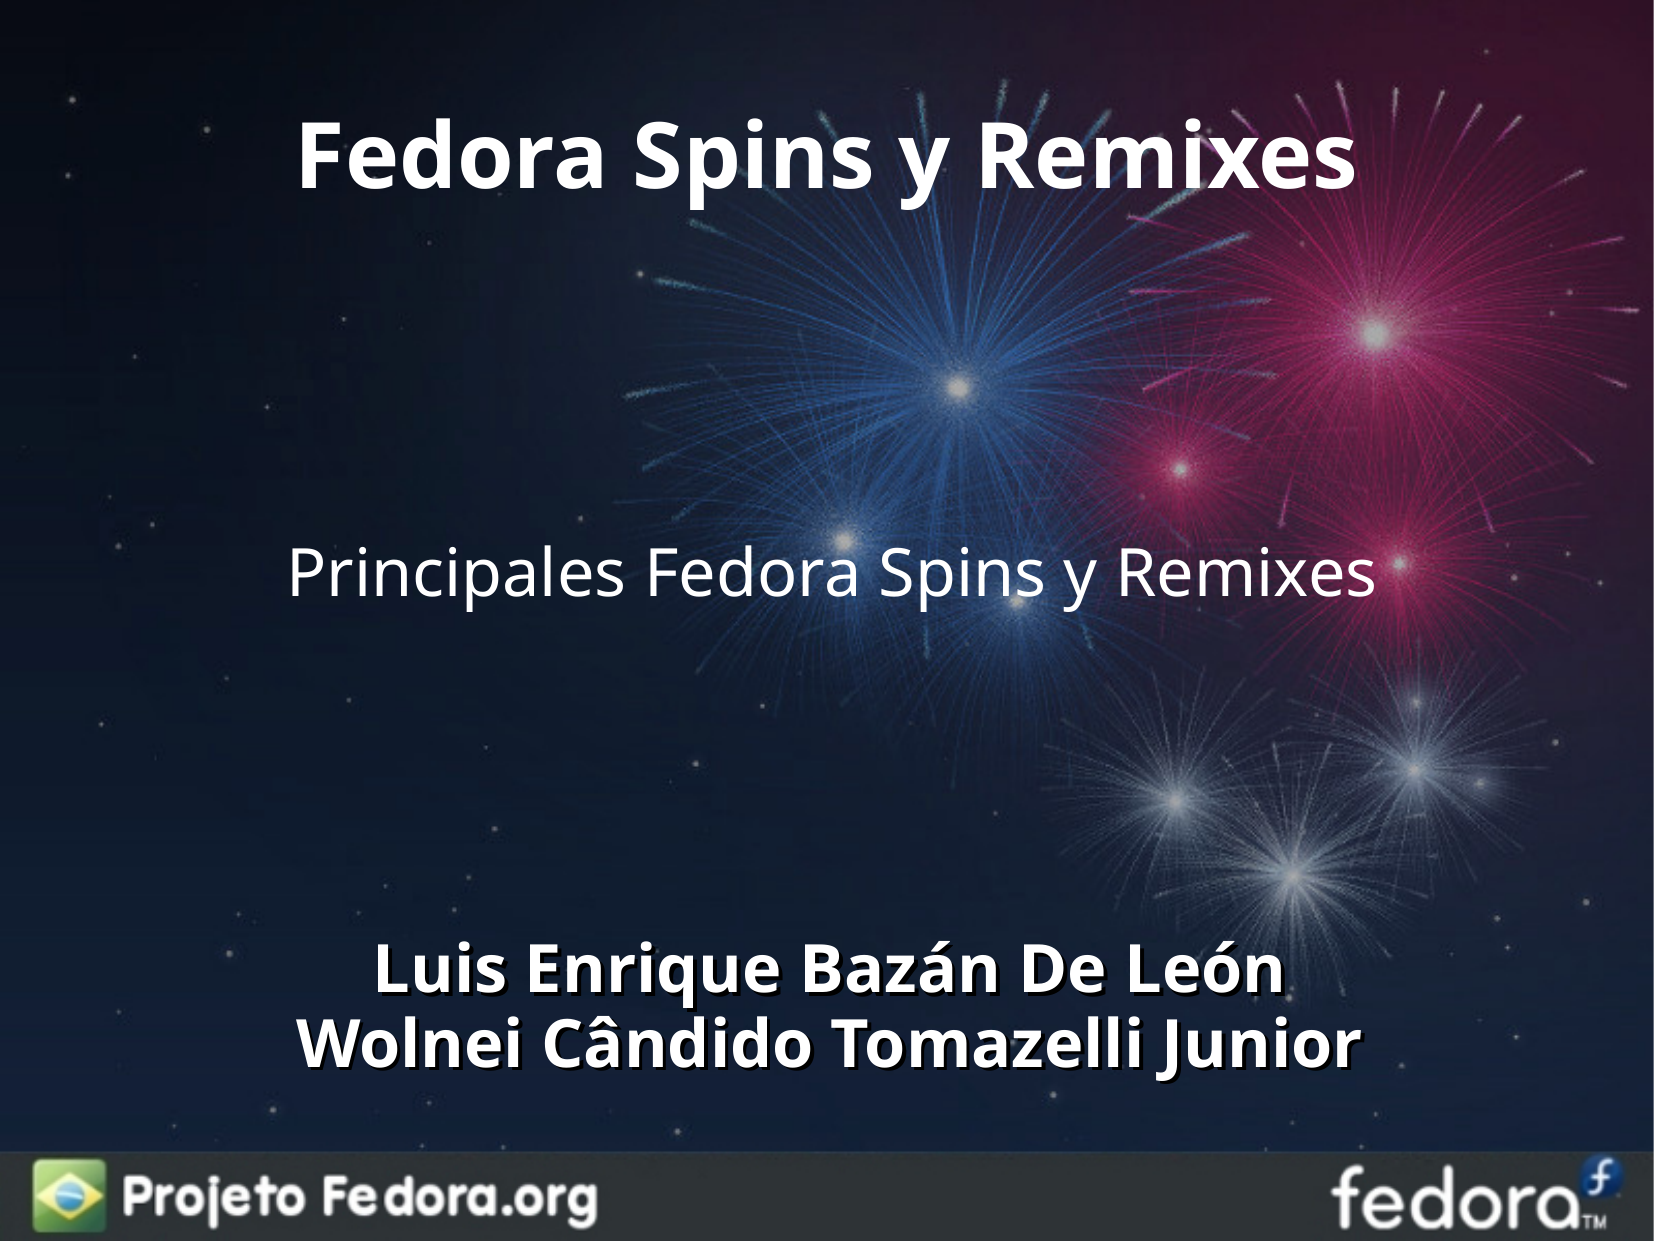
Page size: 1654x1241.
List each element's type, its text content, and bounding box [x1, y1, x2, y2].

text_box Luis Enrique Bazán De León Wolnei Cândido Tomazelli Junior [296, 921, 1364, 1091]
picture [0, 0, 1654, 1241]
title Fedora Spins y Remixes [82, 49, 1571, 257]
subtitle Principales Fedora Spins y Remixes [88, 161, 1577, 979]
